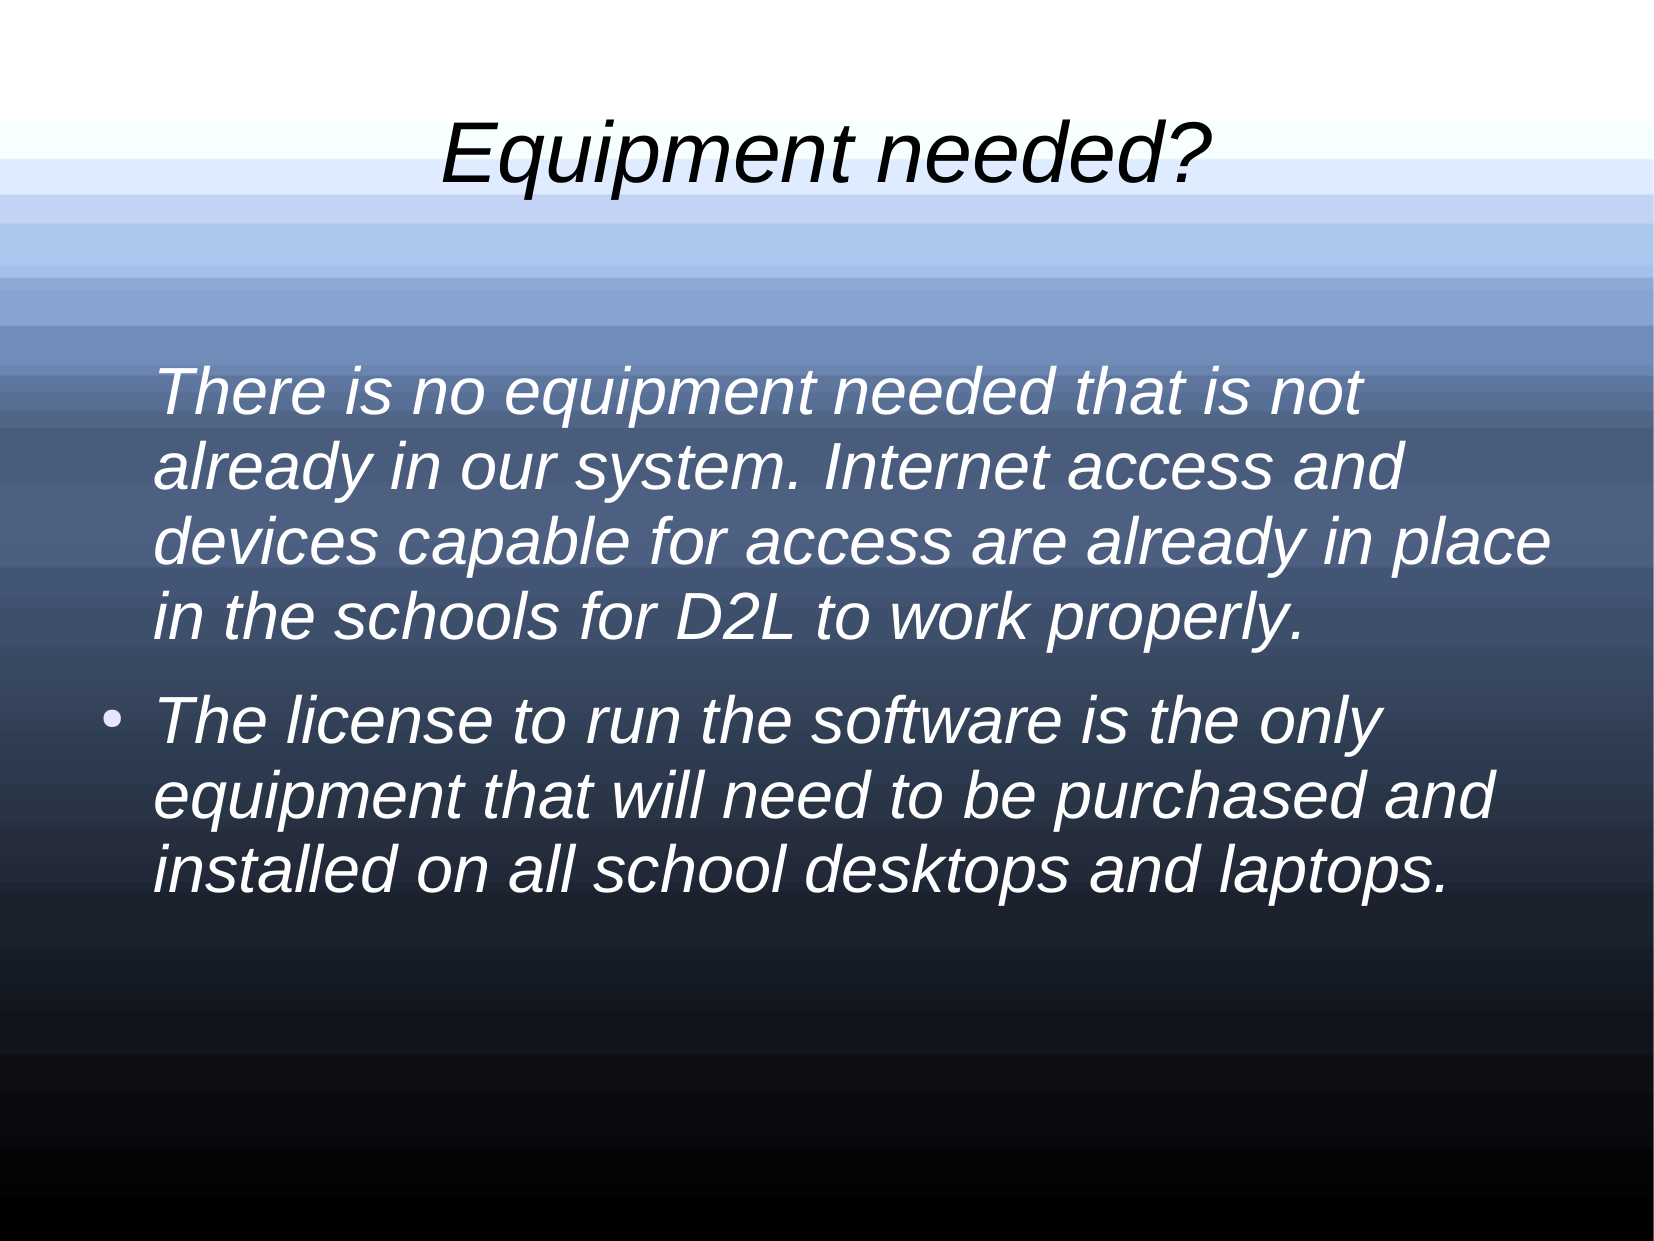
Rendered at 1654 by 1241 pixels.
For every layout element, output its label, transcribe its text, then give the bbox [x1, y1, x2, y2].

title Equipment needed? [82, 49, 1571, 257]
list There is no equipment needed that is not already in our system. Internet access and devices capable for access are already in place in the schools for D2L to work properly. The license to run the software is the only equipment that will need to be purchased and installed on all school desktops and laptops. [82, 354, 1571, 1109]
picture [0, 0, 1654, 1241]
